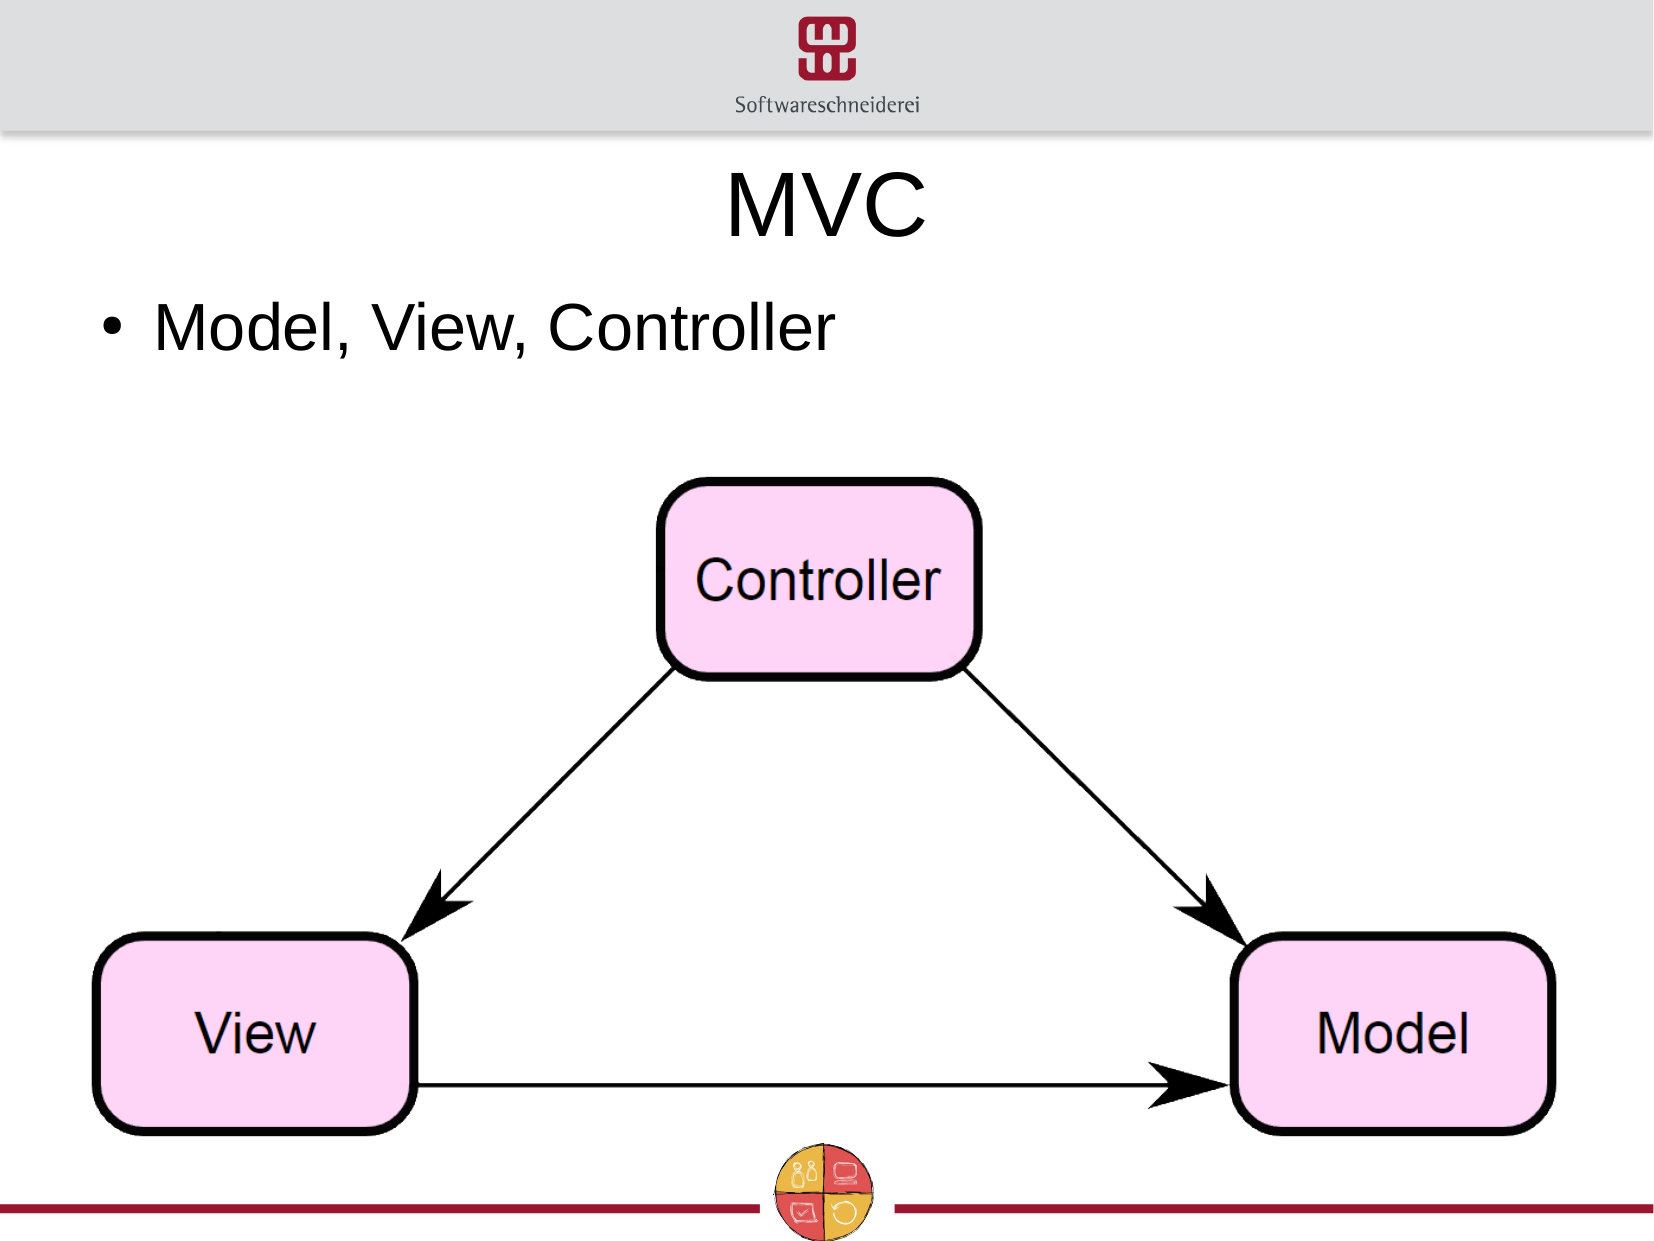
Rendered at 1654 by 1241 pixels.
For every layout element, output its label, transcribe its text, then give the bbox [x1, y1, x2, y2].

picture [0, 0, 1654, 1241]
list Model, View, Controller [82, 290, 1571, 1010]
title MVC [82, 147, 1571, 257]
